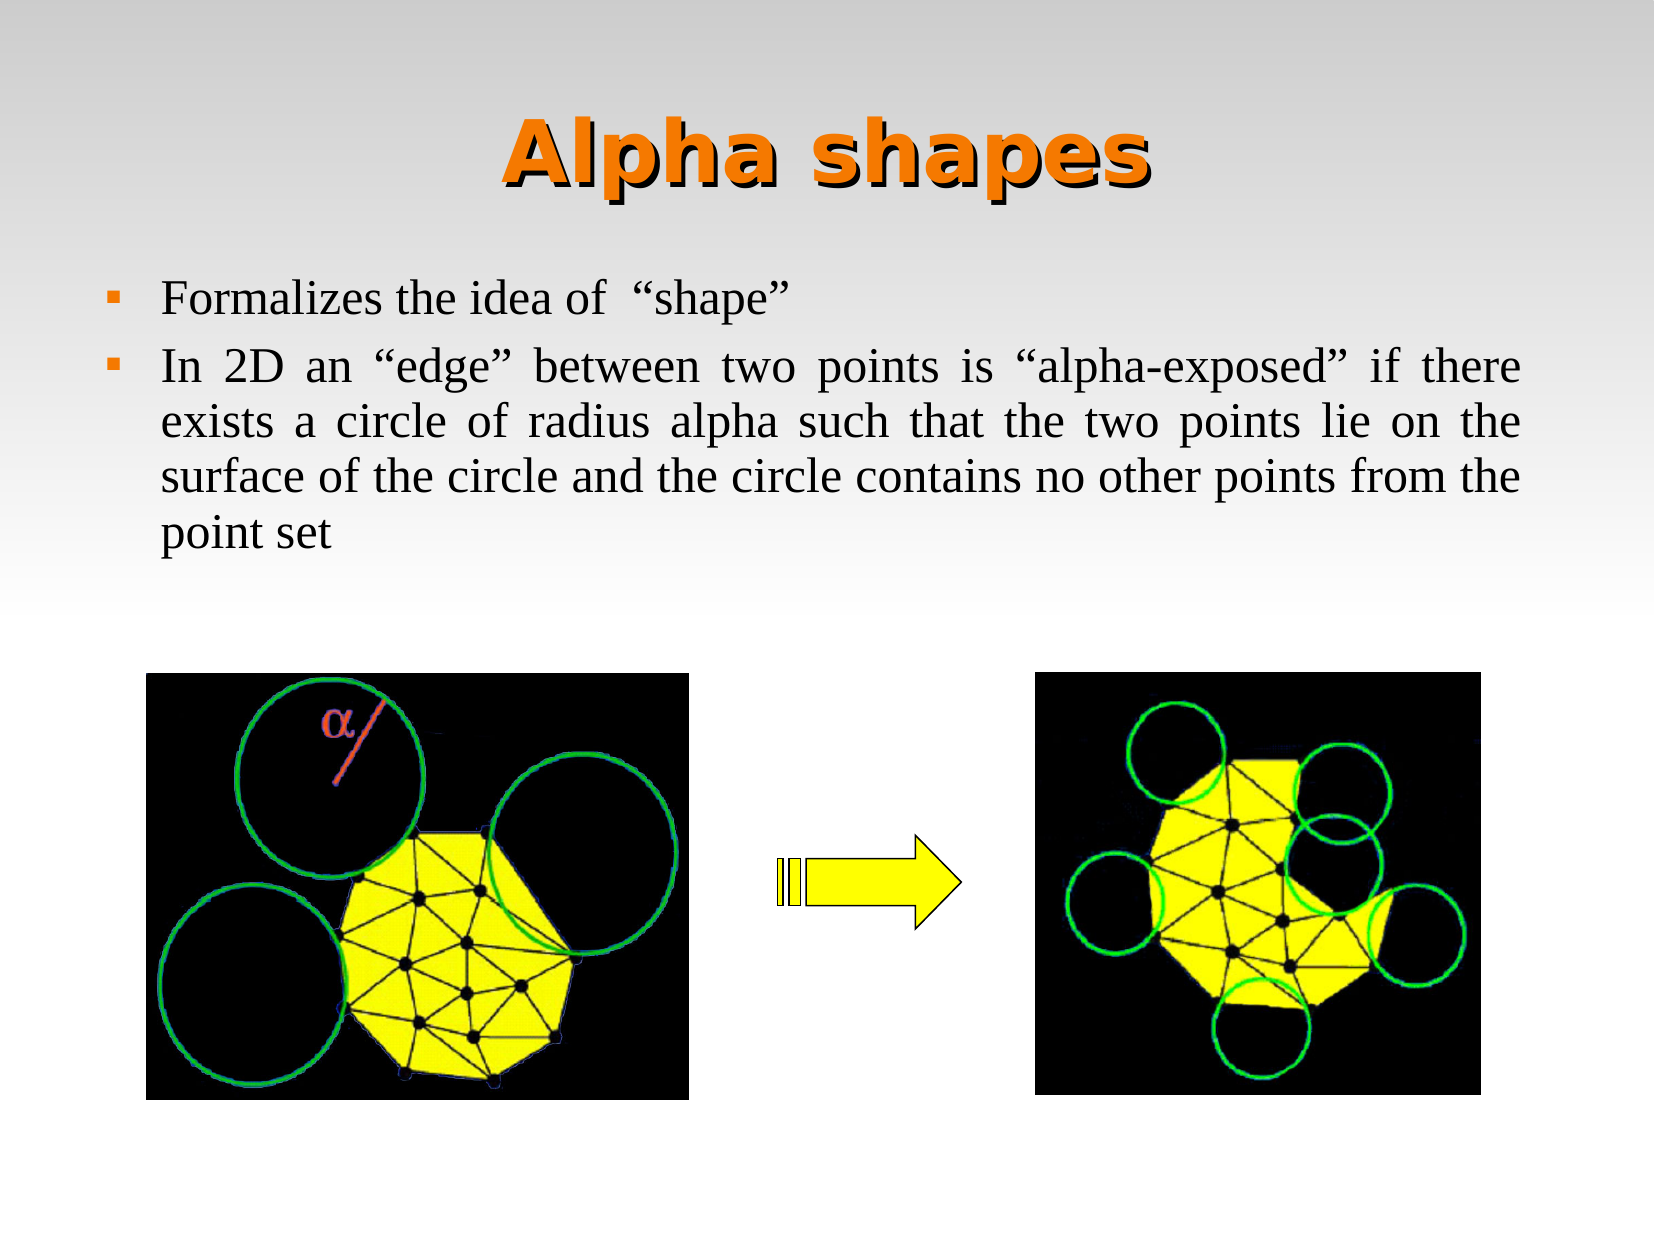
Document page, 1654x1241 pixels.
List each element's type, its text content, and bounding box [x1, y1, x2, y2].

text_box [789, 859, 800, 906]
title Alpha shapes [82, 49, 1571, 257]
text_box [778, 859, 783, 906]
picture [1035, 672, 1481, 1095]
text_box [806, 835, 962, 929]
list Formalizes the idea of “shape” In 2D an “edge” between two points is “alpha-exposed” if there exists a circle of radius alpha such that the two points lie on the surface of the circle and the circle contains no other points from the point set [75, 262, 1538, 1056]
picture [146, 673, 689, 1101]
